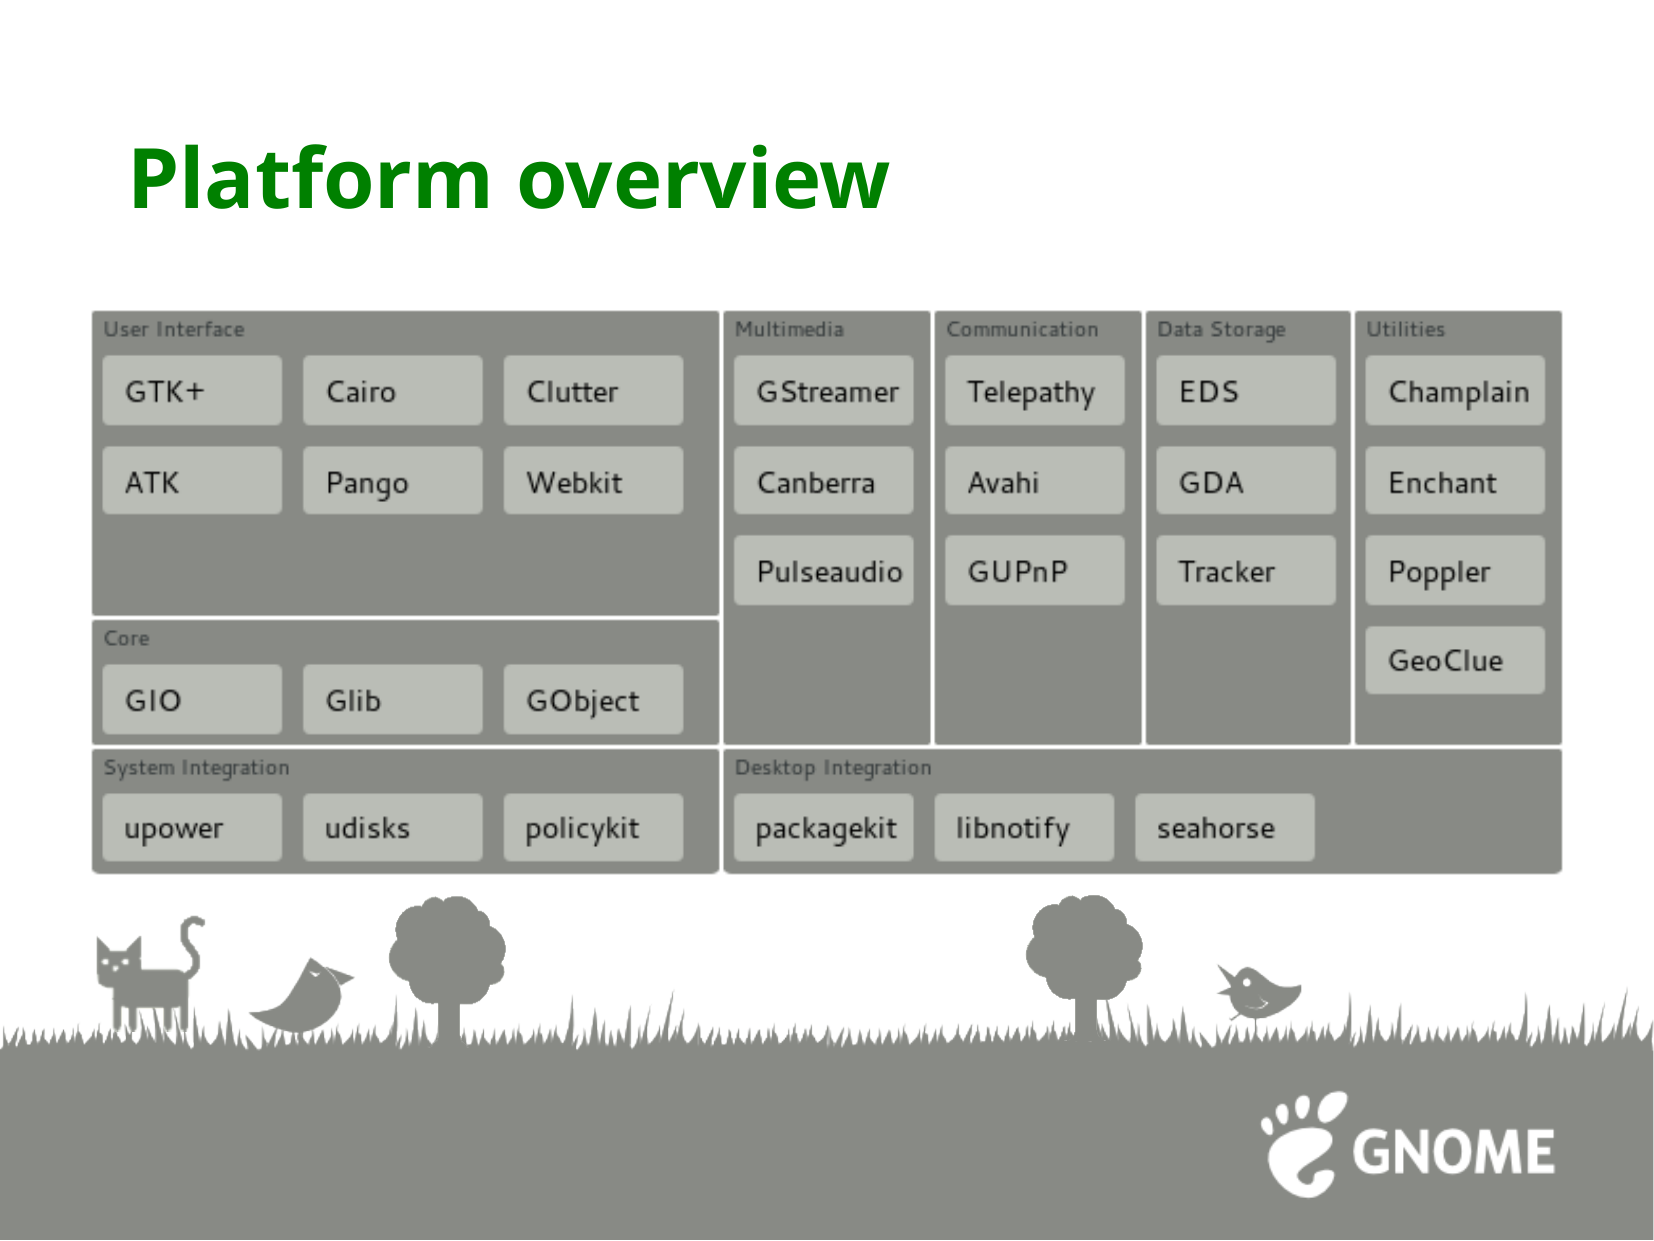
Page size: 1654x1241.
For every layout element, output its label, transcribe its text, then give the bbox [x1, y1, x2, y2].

text_box Platform overview [112, 112, 1426, 239]
picture [0, 0, 1654, 1240]
